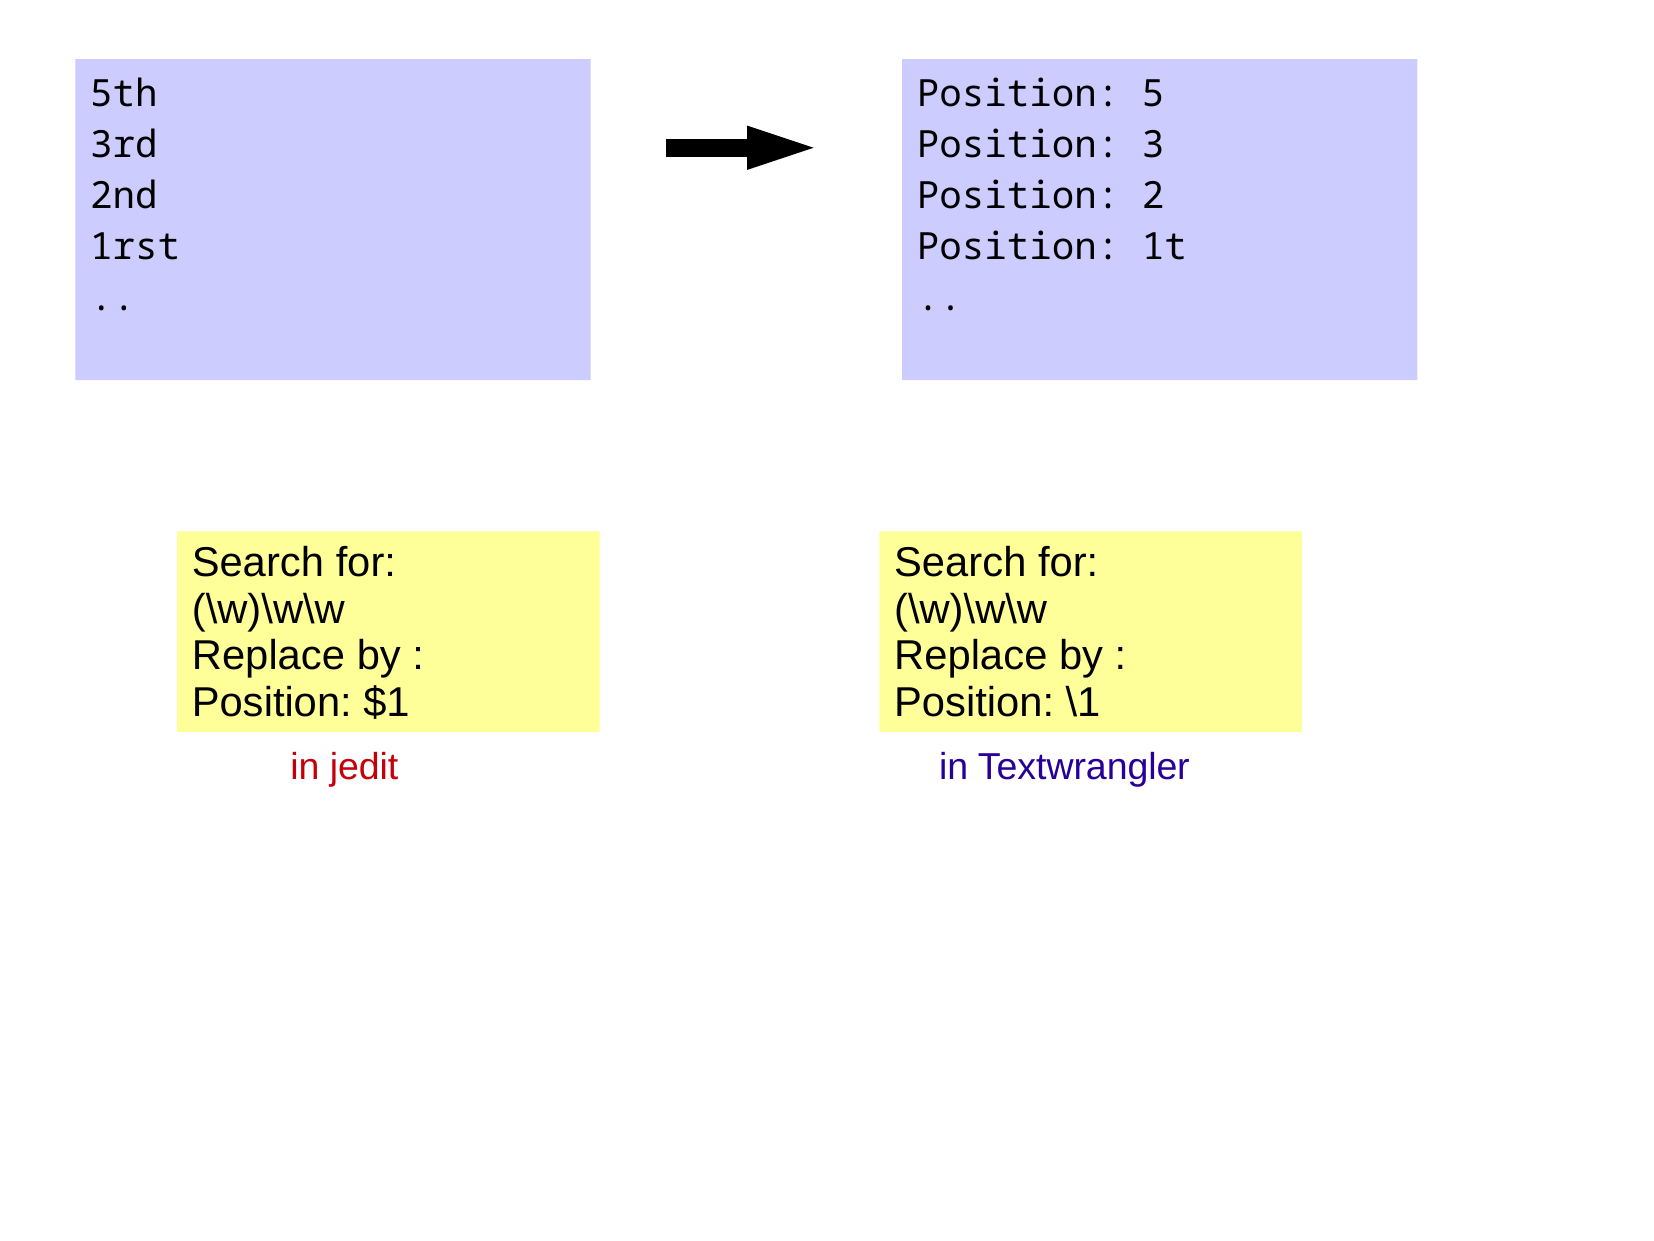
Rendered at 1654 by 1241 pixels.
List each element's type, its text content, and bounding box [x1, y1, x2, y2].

text_box Position: 5 Position: 3 Position: 2 Position: 1t .. [902, 59, 1418, 336]
text_box Search for: (\w)\w\w Replace by : Position: $1 [177, 531, 600, 733]
text_box Search for: (\w)\w\w Replace by : Position: \1 [879, 531, 1302, 733]
text_box 5th 3rd 2nd 1rst .. [75, 59, 591, 336]
text_box in jedit [275, 738, 414, 796]
text_box in Textwrangler [924, 738, 1205, 796]
